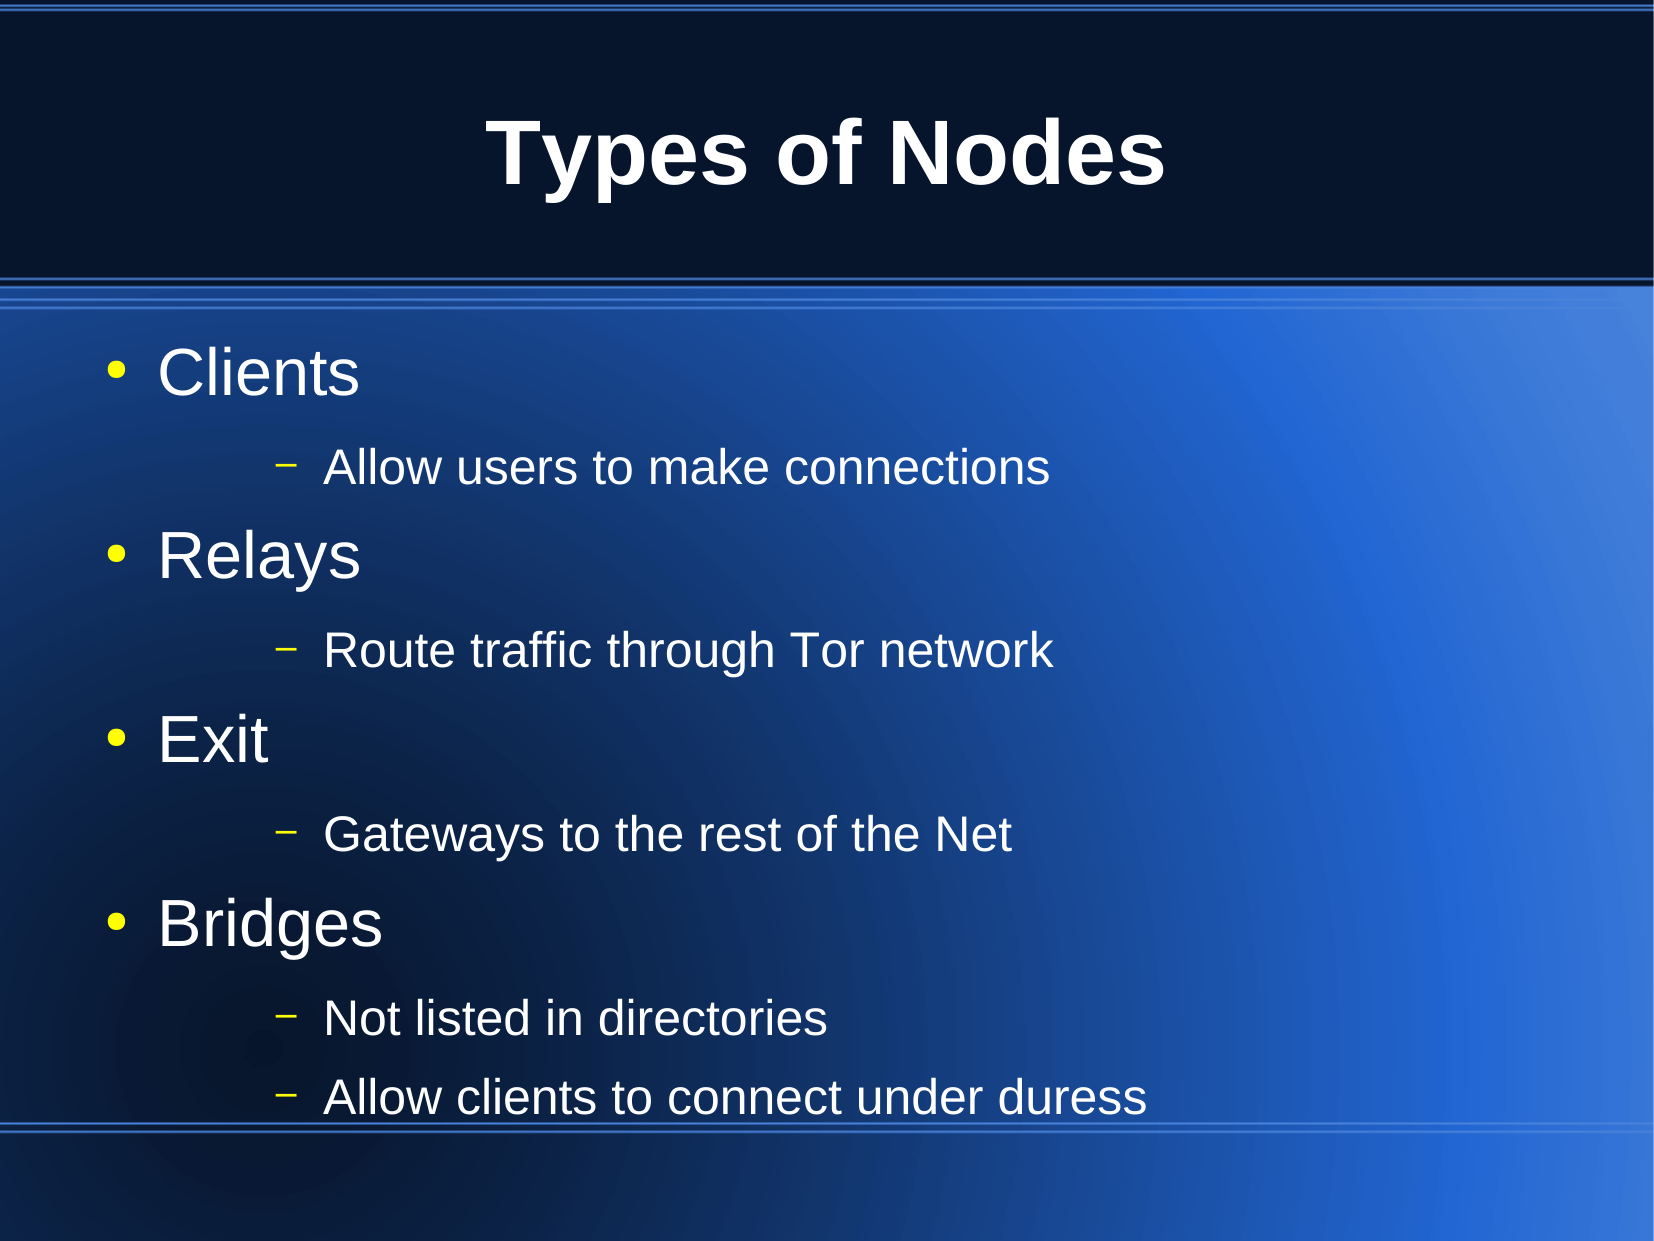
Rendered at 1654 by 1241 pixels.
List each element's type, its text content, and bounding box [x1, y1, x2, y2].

picture [0, 0, 1654, 1241]
list Clients Allow users to make connections Relays Route traffic through Tor network Exit Gateways to the rest of the Net Bridges Not listed in directories Allow clients to connect under duress [86, 334, 1576, 1126]
title Types of Nodes [82, 56, 1571, 250]
